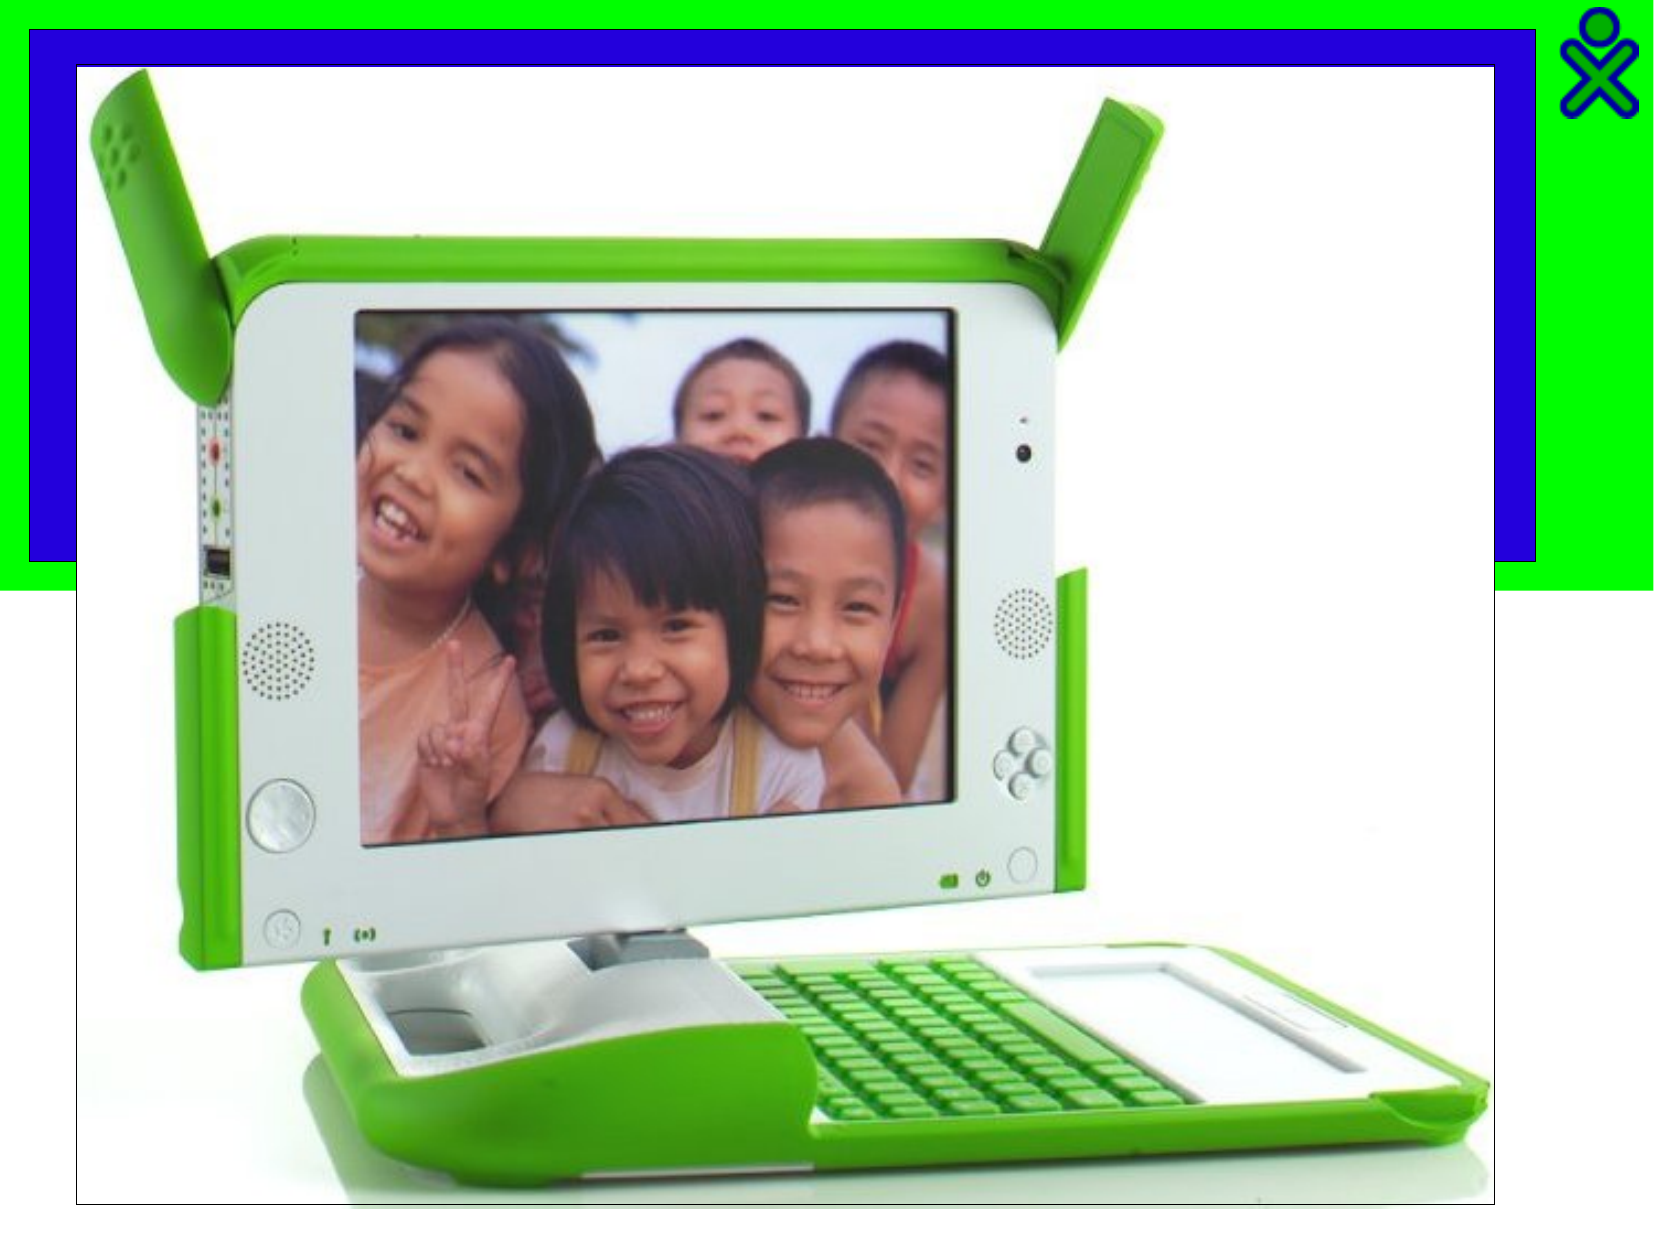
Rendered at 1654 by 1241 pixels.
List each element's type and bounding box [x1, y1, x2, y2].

picture [76, 1205, 1495, 1209]
picture [77, 67, 1494, 1204]
picture [1559, 7, 1639, 119]
